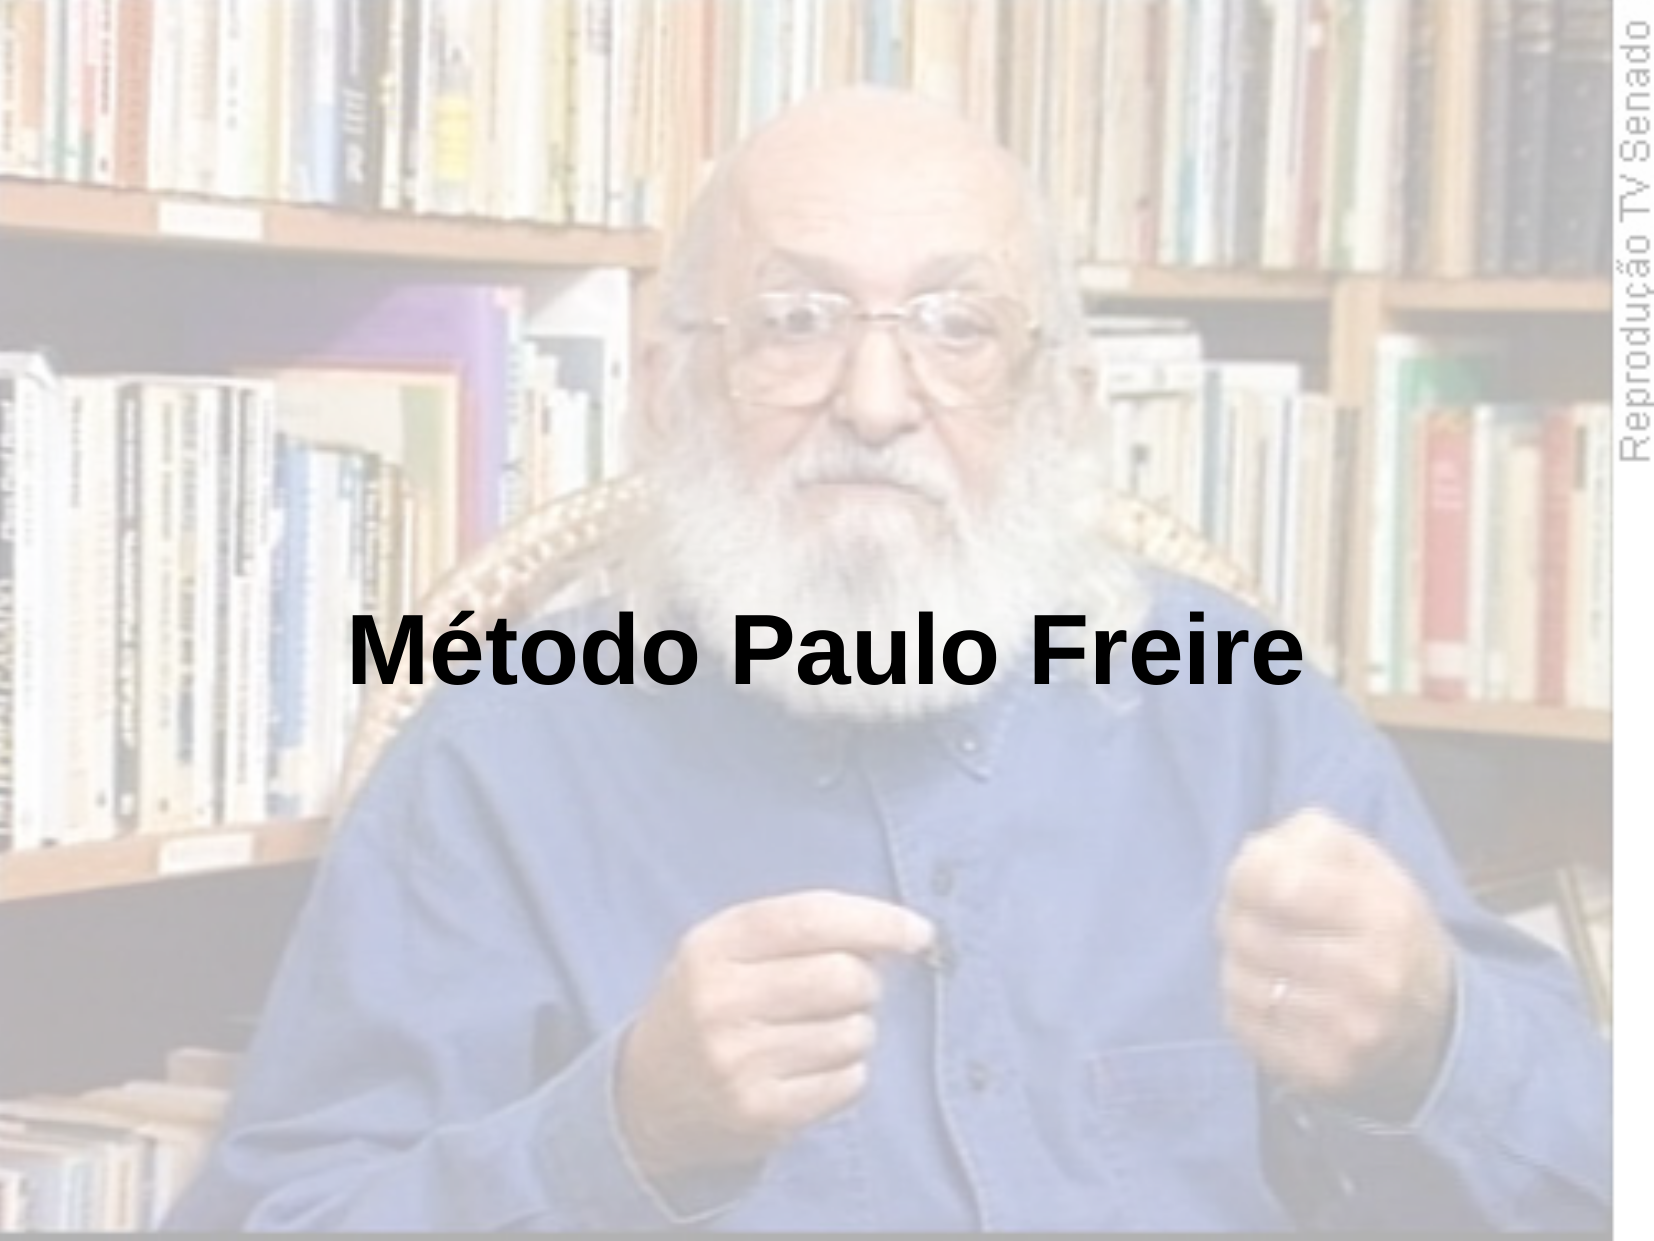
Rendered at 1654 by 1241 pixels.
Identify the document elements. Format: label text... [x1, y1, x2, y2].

picture [0, 0, 1654, 1241]
subtitle Método Paulo Freire [82, 290, 1571, 1010]
